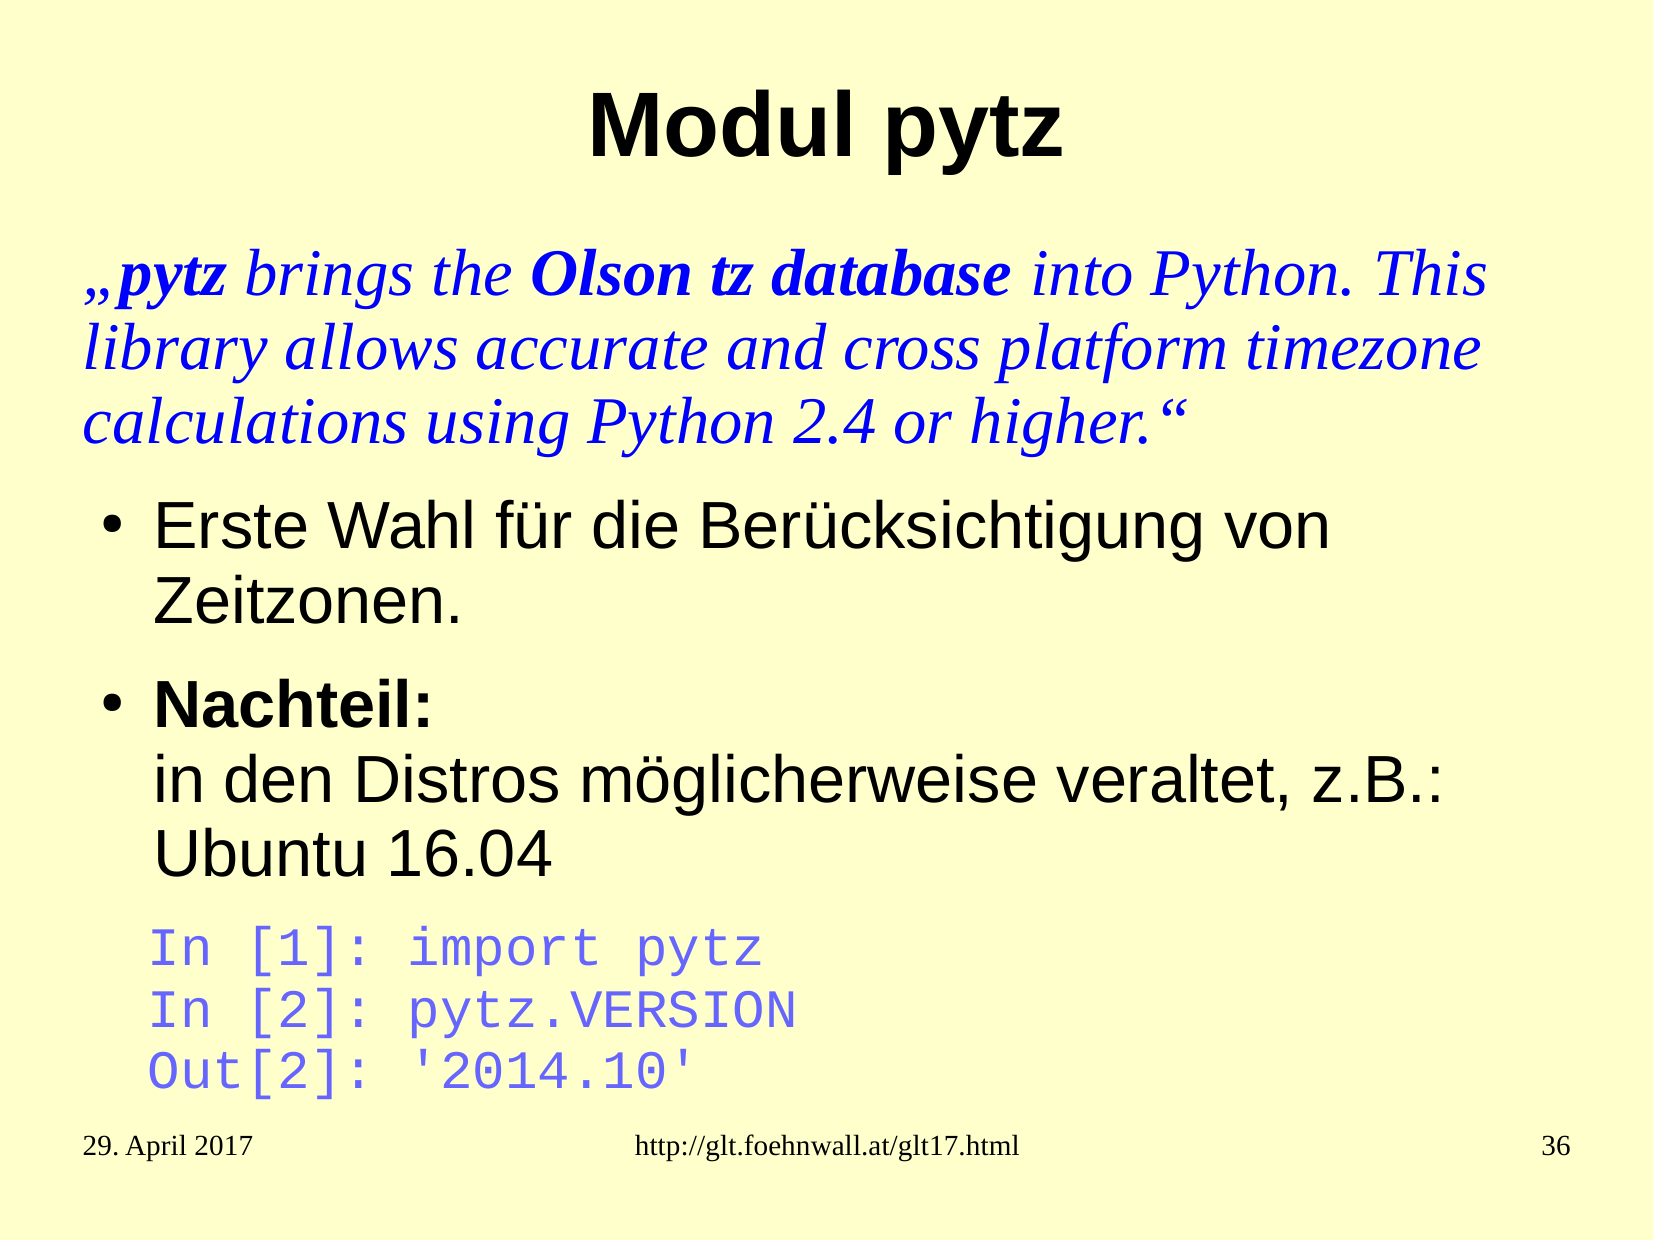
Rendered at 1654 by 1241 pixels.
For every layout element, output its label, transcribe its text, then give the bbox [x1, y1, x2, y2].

title Modul pytz [82, 49, 1571, 201]
list „pytz brings the Olson tz database into Python. This library allows accurate and cross platform timezone calculations using Python 2.4 or higher.“ Erste Wahl für die Berücksichtigung von Zeitzonen. Nachteil: in den Distros möglicherweise veraltet, z.B.: Ubuntu 16.04 In [1]: import pytz In [2]: pytz.VERSION Out[2]: '2014.10' [82, 236, 1571, 1123]
